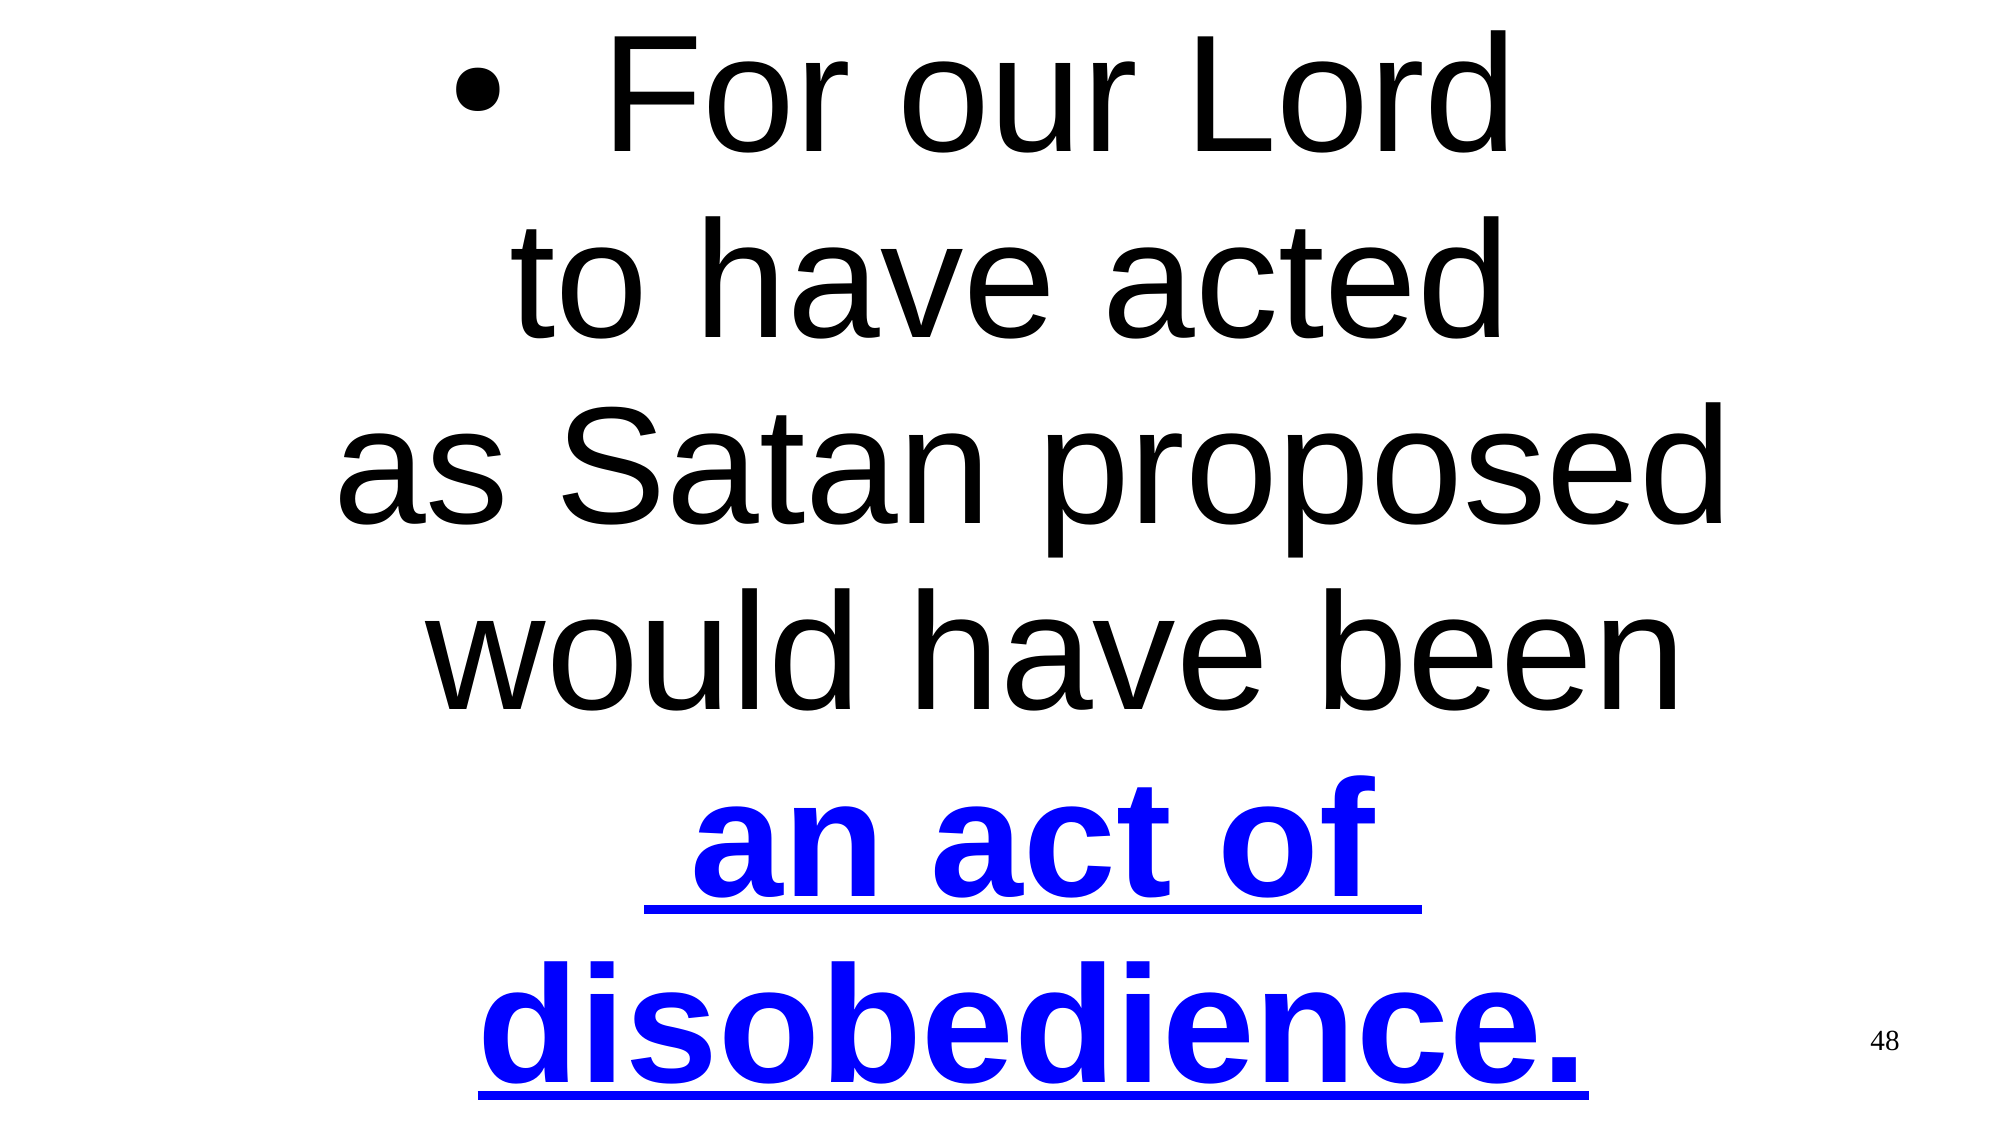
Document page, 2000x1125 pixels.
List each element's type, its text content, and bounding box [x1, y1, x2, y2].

list For our Lord to have acted as Satan proposed would have been an act of disobedience. [0, 0, 1996, 1123]
